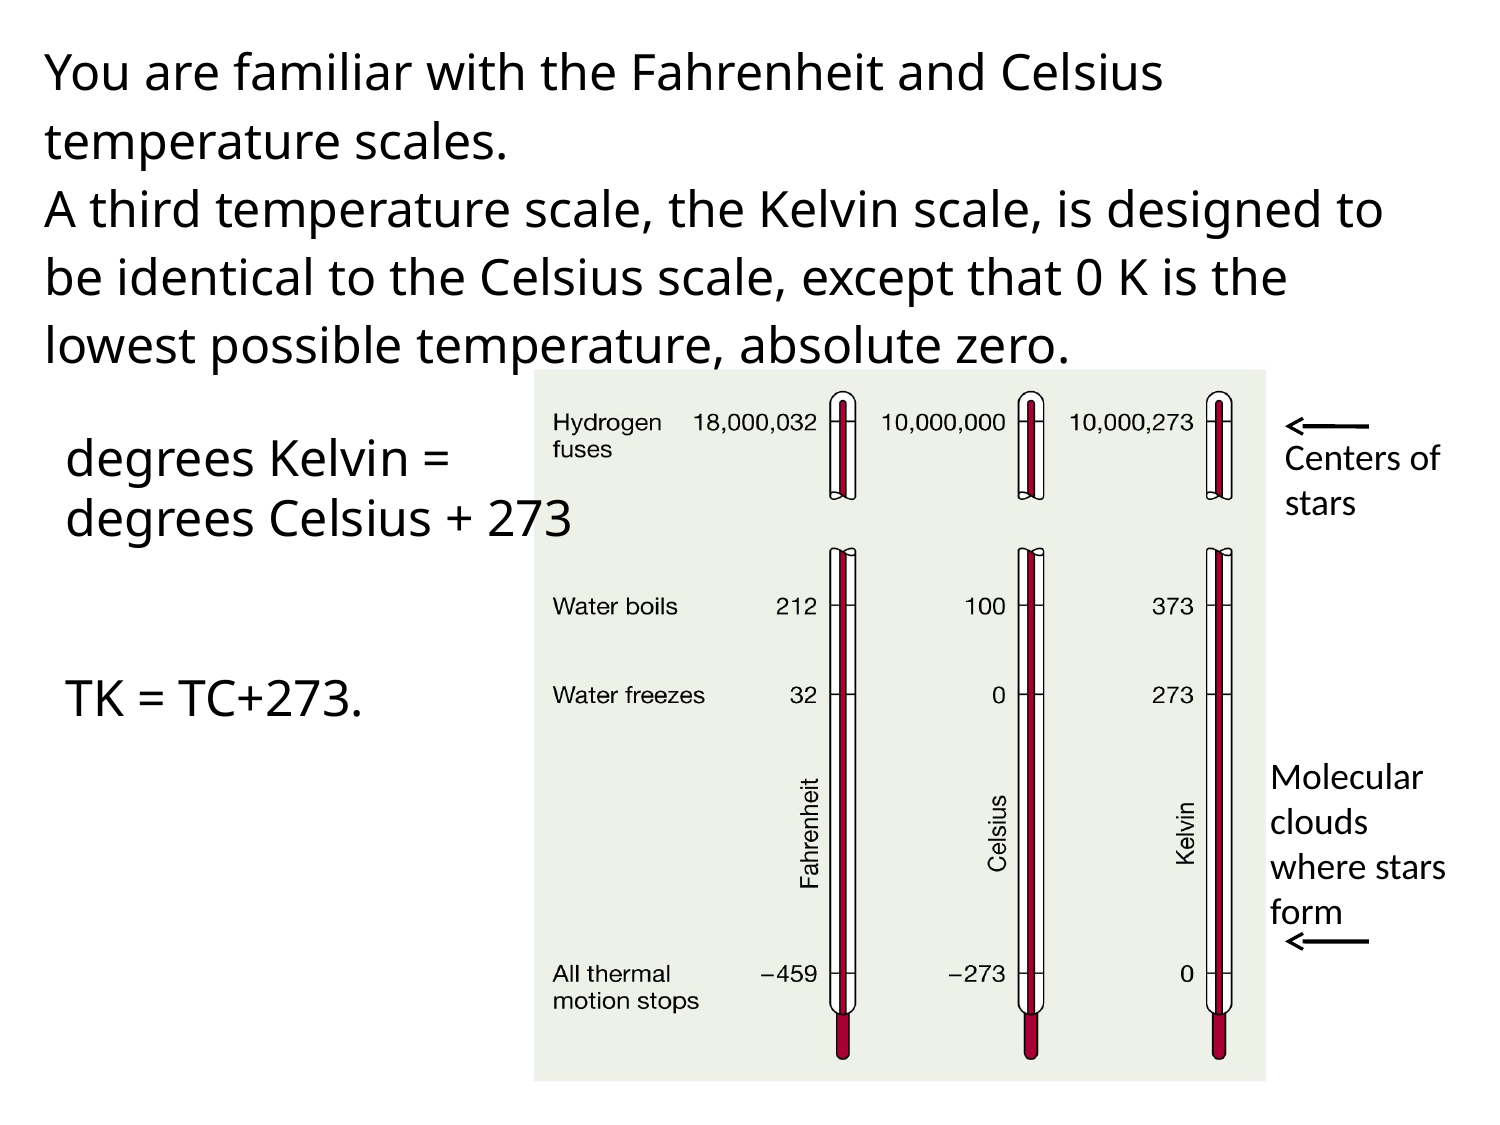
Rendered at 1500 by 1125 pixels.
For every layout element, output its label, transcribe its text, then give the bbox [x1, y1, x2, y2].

picture [529, 366, 1271, 1082]
text_box Centers of stars [1270, 425, 1485, 531]
text_box Molecular clouds where stars form [1255, 744, 1486, 940]
text_box degrees Kelvin = degrees Celsius + 273 TK = TC+273. [50, 419, 615, 795]
text_box You are familiar with the Fahrenheit and Celsius temperature scales. A third temperature scale, the Kelvin scale, is designed to be identical to the Celsius scale, except that 0 K is the lowest possible temperature, absolute zero. [30, 29, 1441, 336]
